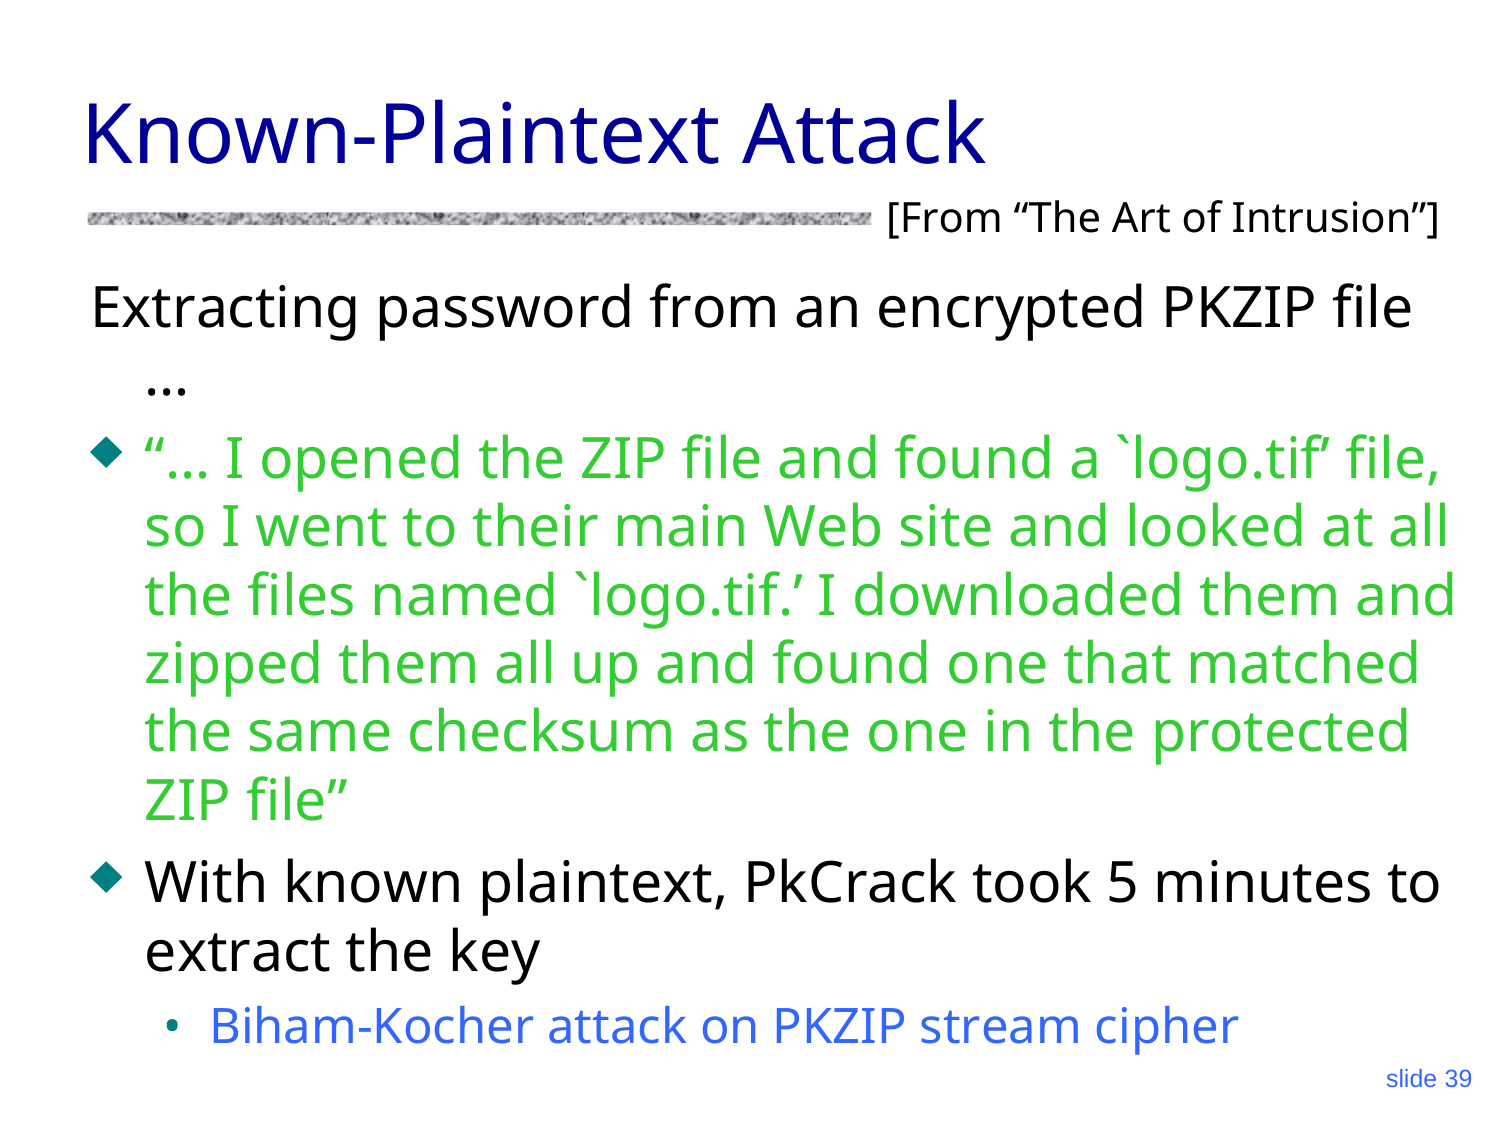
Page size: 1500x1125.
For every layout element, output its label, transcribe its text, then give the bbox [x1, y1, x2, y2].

text_box [From “The Art of Intrusion”] [871, 183, 1456, 249]
text_box slide <number> [1174, 1063, 1488, 1101]
list Extracting password from an encrypted PKZIP file … “… I opened the ZIP file and found a `logo.tif’ file, so I went to their main Web site and looked at all the files named `logo.tif.’ I downloaded them and zipped them all up and found one that matched the same checksum as the one in the protected ZIP file” With known plaintext, PkCrack took 5 minutes to extract the key Biham-Kocher attack on PKZIP stream cipher [75, 262, 1488, 1063]
title Known-Plaintext Attack [66, 37, 1342, 188]
picture [87, 212, 871, 226]
